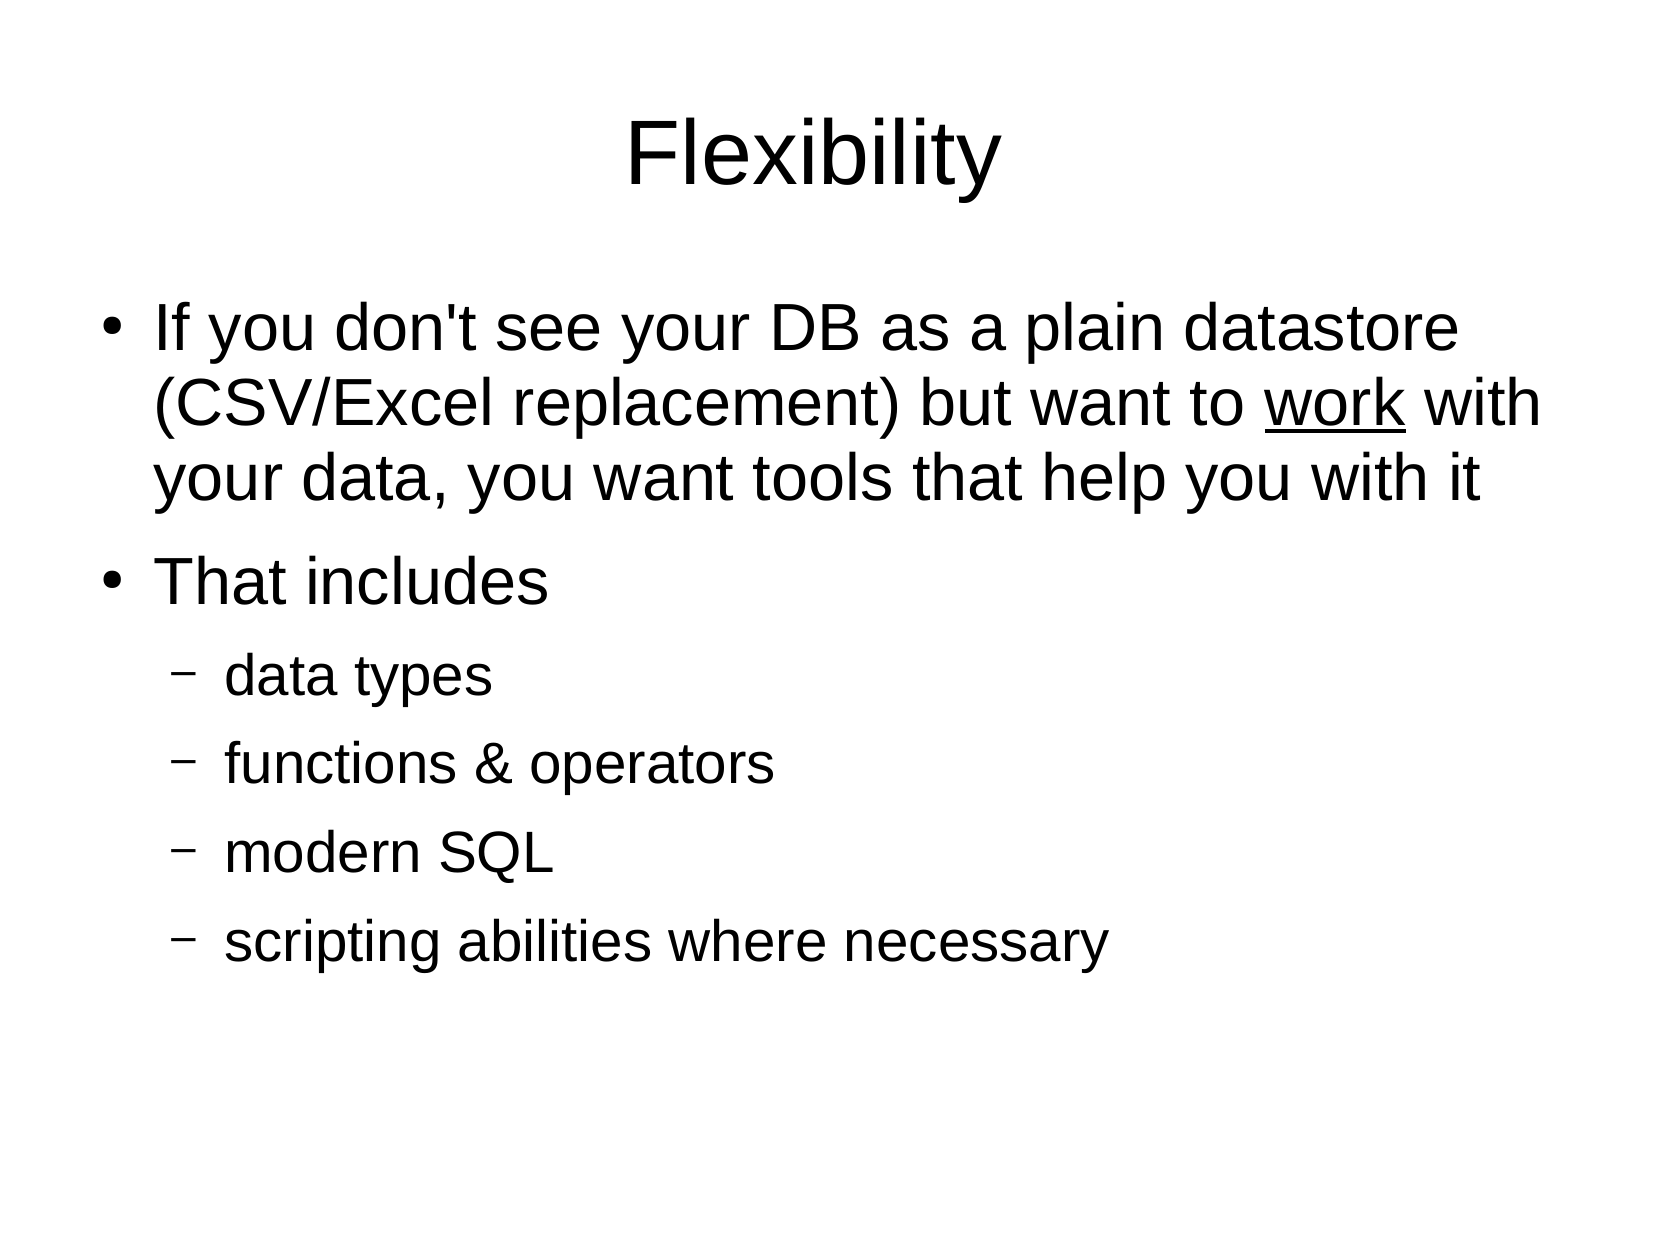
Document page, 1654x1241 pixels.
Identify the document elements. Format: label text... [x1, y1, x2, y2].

list If you don't see your DB as a plain datastore (CSV/Excel replacement) but want to work with your data, you want tools that help you with it That includes data types functions & operators modern SQL scripting abilities where necessary [82, 290, 1571, 1010]
title Flexibility [82, 49, 1571, 257]
